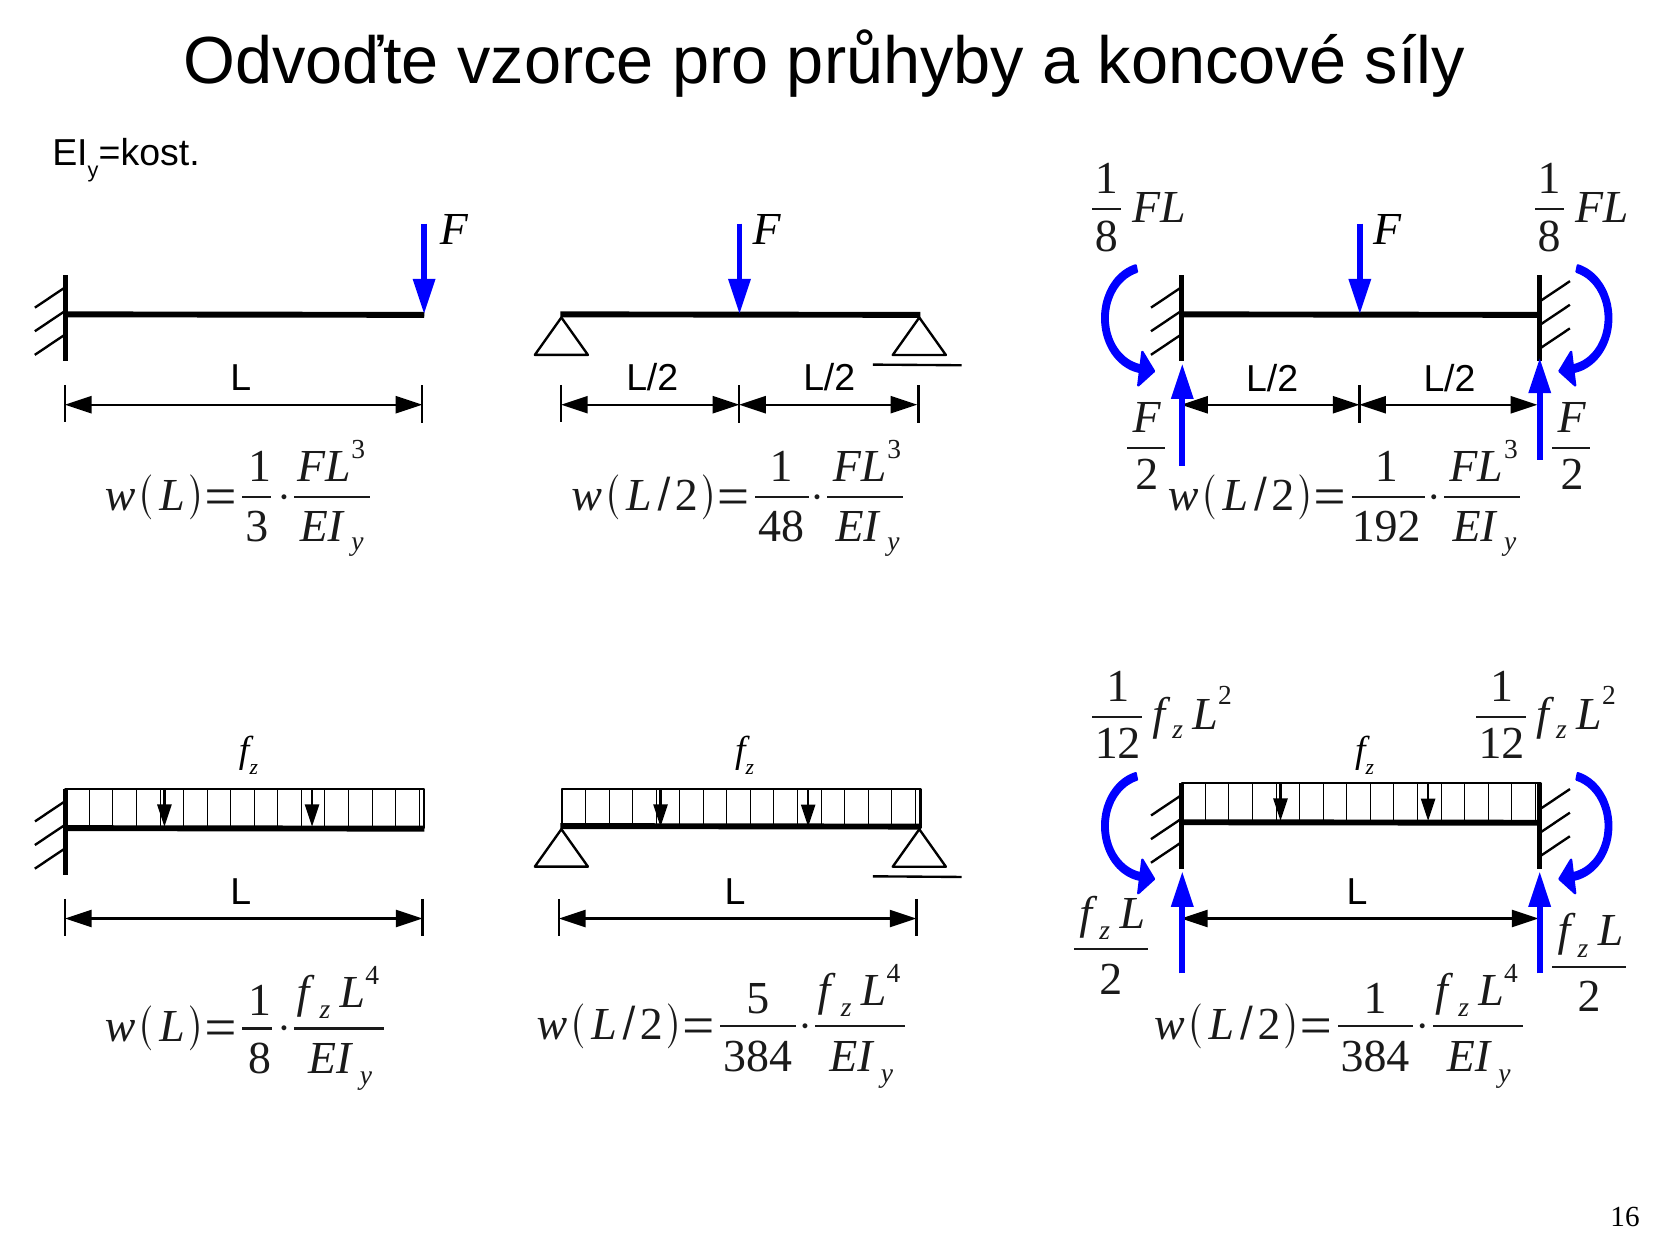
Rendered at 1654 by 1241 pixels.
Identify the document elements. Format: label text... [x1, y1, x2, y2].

text_box EIy=kost. [37, 124, 376, 194]
text_box fz [1340, 721, 1429, 790]
chart [1514, 153, 1639, 263]
text_box [65, 789, 425, 829]
text_box [1102, 265, 1154, 386]
text_box L/2 [1408, 349, 1491, 411]
text_box [1102, 773, 1154, 888]
text_box [534, 317, 588, 355]
chart [1071, 153, 1196, 263]
chart [1106, 392, 1604, 558]
chart [1455, 661, 1628, 770]
text_box [1559, 773, 1612, 894]
text_box L/2 [788, 349, 871, 411]
chart [84, 961, 397, 1090]
title Odvoďte vzorce pro průhyby a koncové síly [37, 8, 1613, 113]
chart [1071, 661, 1245, 770]
chart [1053, 888, 1640, 1088]
text_box [1559, 265, 1612, 386]
text_box L [1331, 863, 1383, 925]
text_box [892, 317, 946, 355]
text_box [534, 789, 946, 867]
text_box [1181, 783, 1537, 823]
text_box F [1358, 196, 1442, 267]
text_box fz [224, 721, 308, 790]
text_box L [215, 349, 267, 411]
text_box fz [720, 721, 804, 790]
chart [516, 959, 919, 1088]
text_box F [424, 196, 509, 267]
chart [551, 435, 917, 558]
text_box L [215, 863, 267, 925]
text_box F [738, 196, 822, 267]
text_box L/2 [611, 349, 694, 411]
text_box L [709, 863, 761, 925]
text_box L/2 [1231, 349, 1314, 411]
chart [84, 435, 382, 558]
